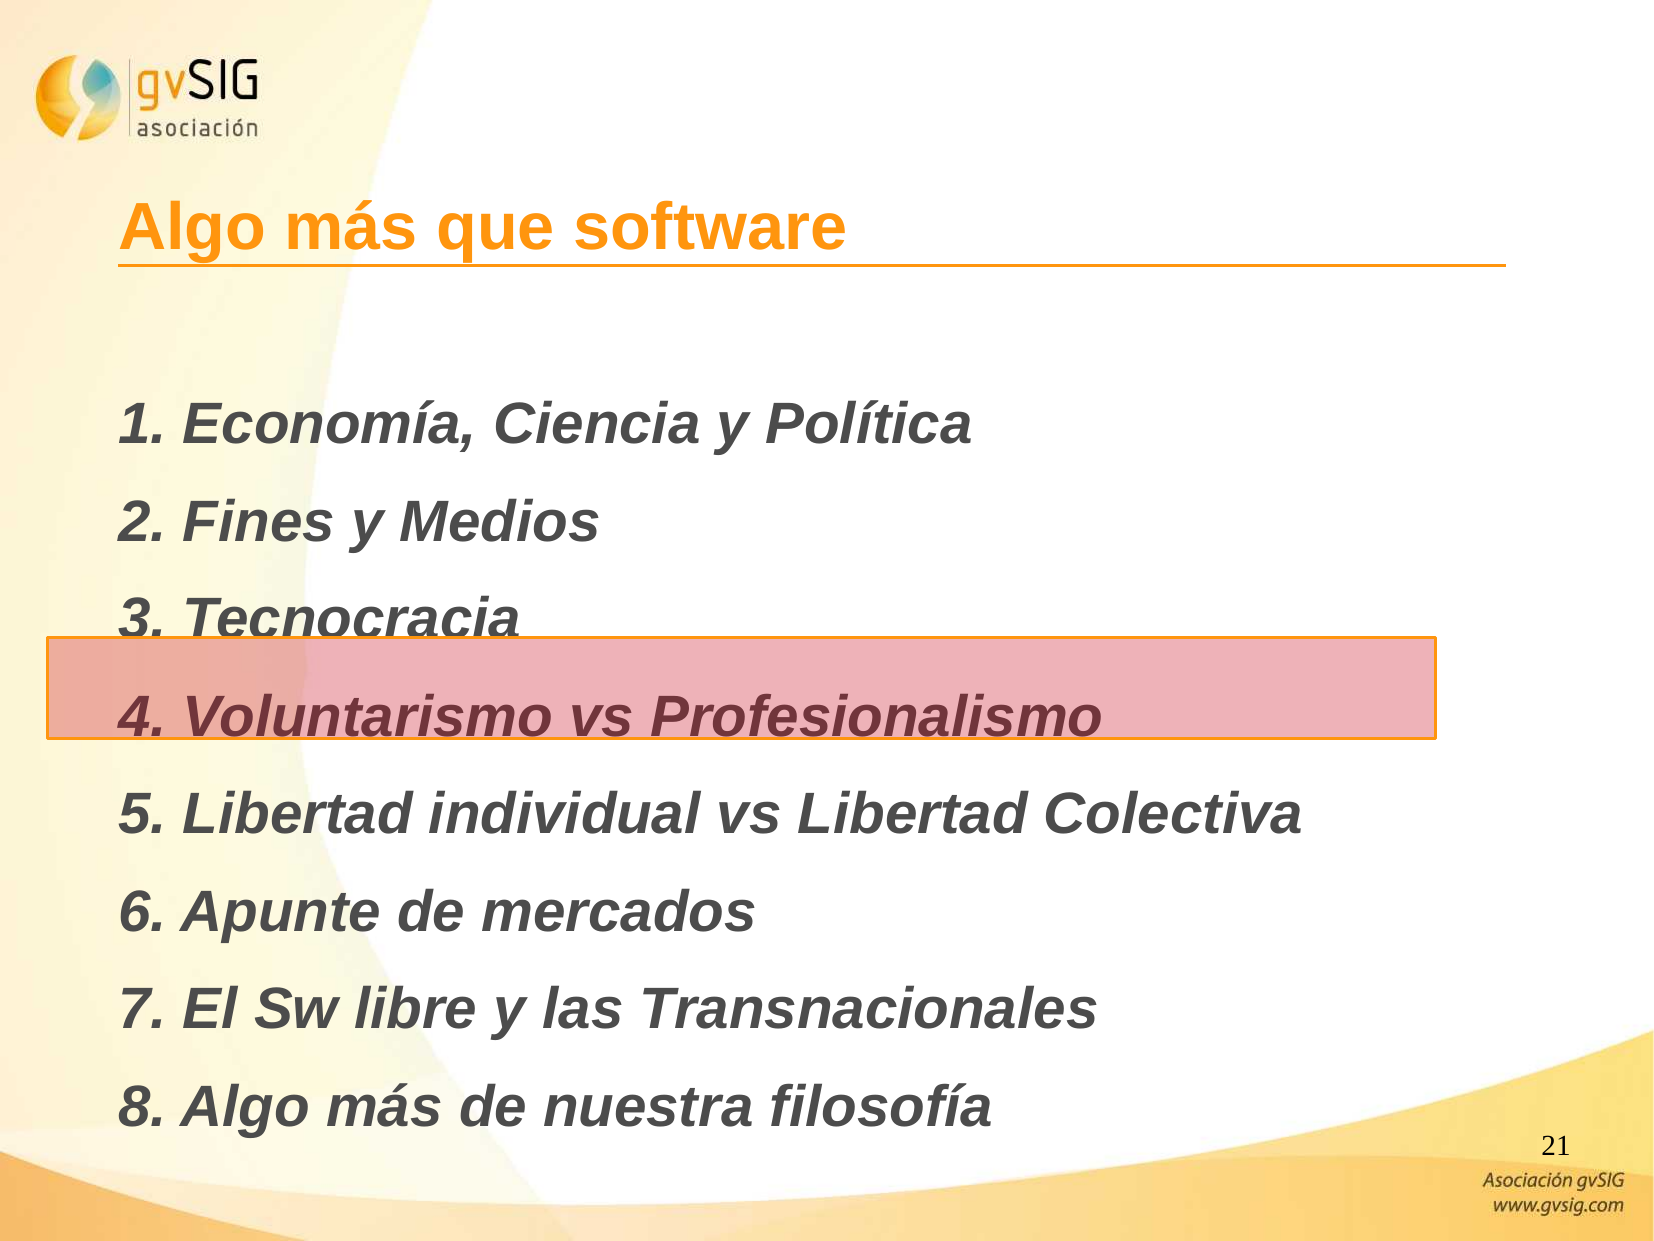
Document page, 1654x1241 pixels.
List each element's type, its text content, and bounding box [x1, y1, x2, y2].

picture [0, 0, 1654, 1241]
title 1. Economía, Ciencia y Política 2. Fines y Medios 3. Tecnocracia 4. Voluntarismo vs Profesionalismo 5. Libertad individual vs Libertad Colectiva 6. Apunte de mercados 7. El Sw libre y las Transnacionales 8. Algo más de nuestra filosofía [118, 374, 1477, 1188]
title Algo más que software [118, 177, 1607, 276]
text_box [47, 637, 1436, 739]
